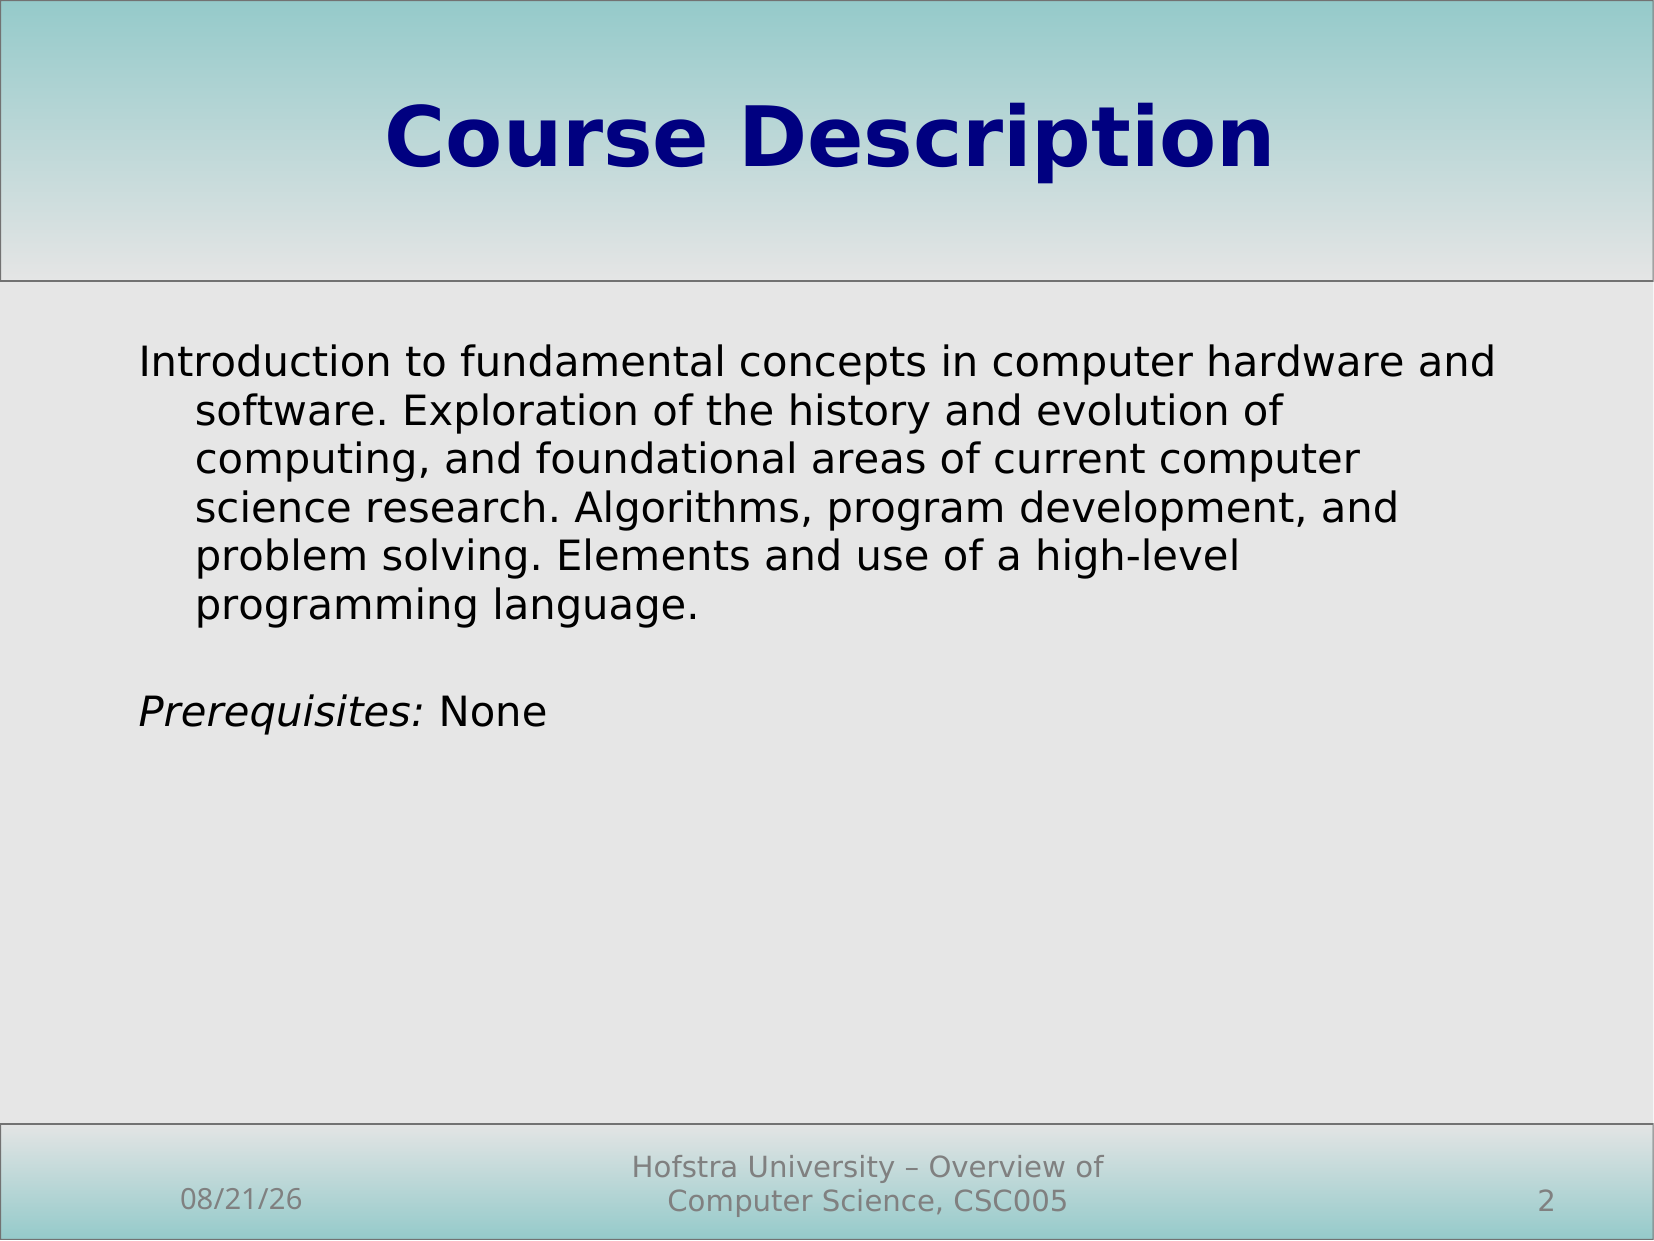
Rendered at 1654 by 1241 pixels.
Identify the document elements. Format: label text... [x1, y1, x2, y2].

title Course Description [126, 48, 1536, 194]
list Introduction to fundamental concepts in computer hardware and software. Exploration of the history and evolution of computing, and foundational areas of current computer science research. Algorithms, program development, and problem solving. Elements and use of a high-level programming language. Prerequisites: None [123, 330, 1530, 1129]
